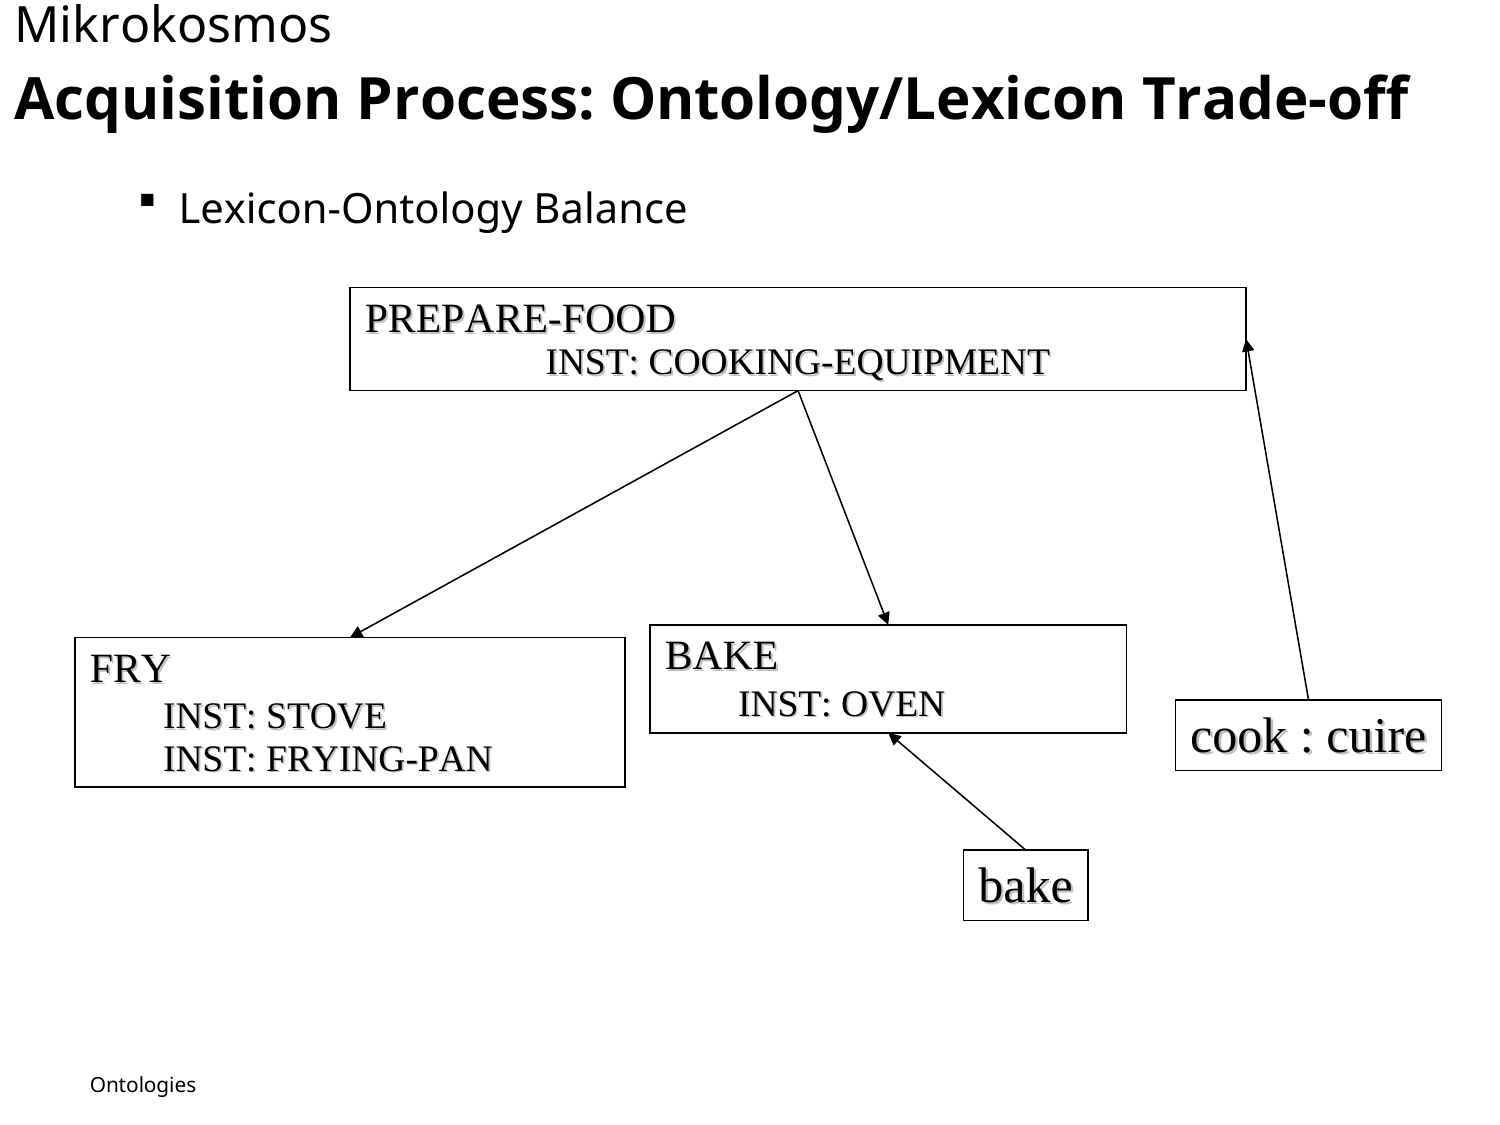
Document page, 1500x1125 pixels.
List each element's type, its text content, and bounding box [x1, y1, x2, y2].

list Lexicon-Ontology Balance [62, 174, 1463, 376]
text_box bake [963, 849, 1088, 921]
text_box FRY INST: STOVE INST: FRYING-PAN [74, 637, 625, 787]
title Mikrokosmos Acquisition Process: Ontology/Lexicon Trade-off [0, 0, 1500, 168]
text_box BAKE INST: OVEN [649, 624, 1127, 733]
text_box cook : cuire [1175, 699, 1442, 771]
text_box PREPARE-FOOD INST: COOKING-EQUIPMENT [350, 287, 1247, 391]
